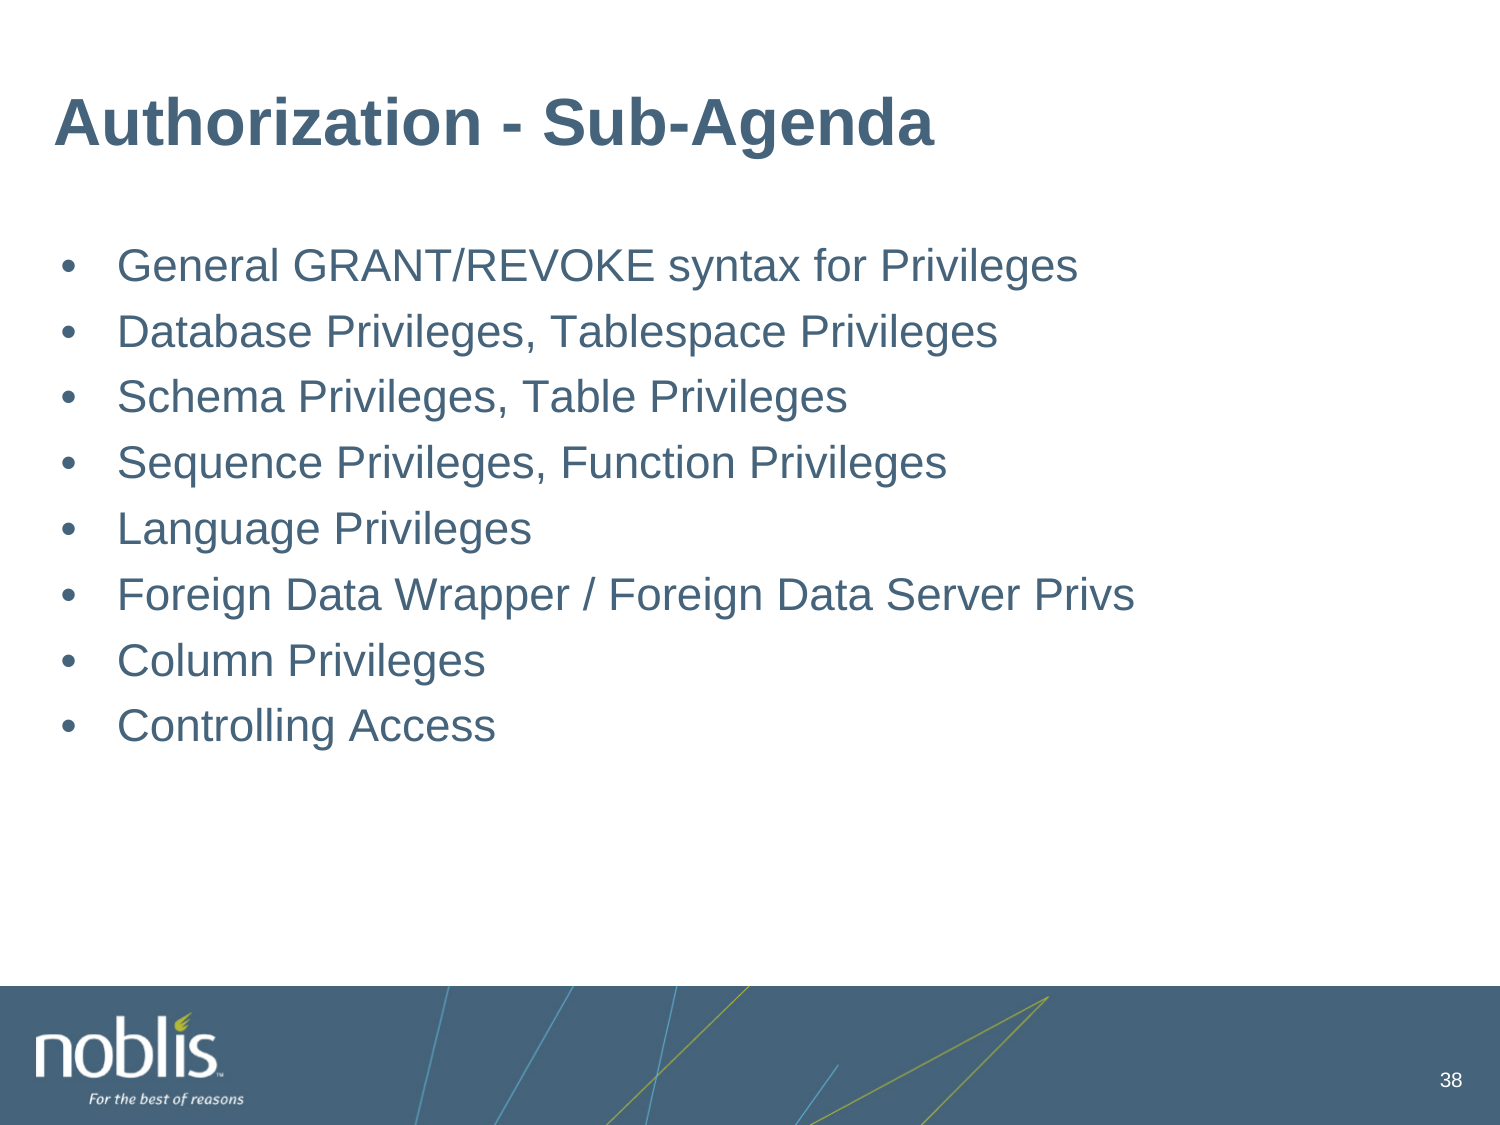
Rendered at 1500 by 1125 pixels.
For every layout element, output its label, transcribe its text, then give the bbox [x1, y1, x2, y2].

title Authorization - Sub-Agenda [53, 38, 1438, 211]
list General GRANT/REVOKE syntax for Privileges Database Privileges, Tablespace Privileges Schema Privileges, Table Privileges Sequence Privileges, Function Privileges Language Privileges Foreign Data Wrapper / Foreign Data Server Privs Column Privileges Controlling Access [60, 239, 1437, 968]
picture [0, 986, 1500, 1125]
